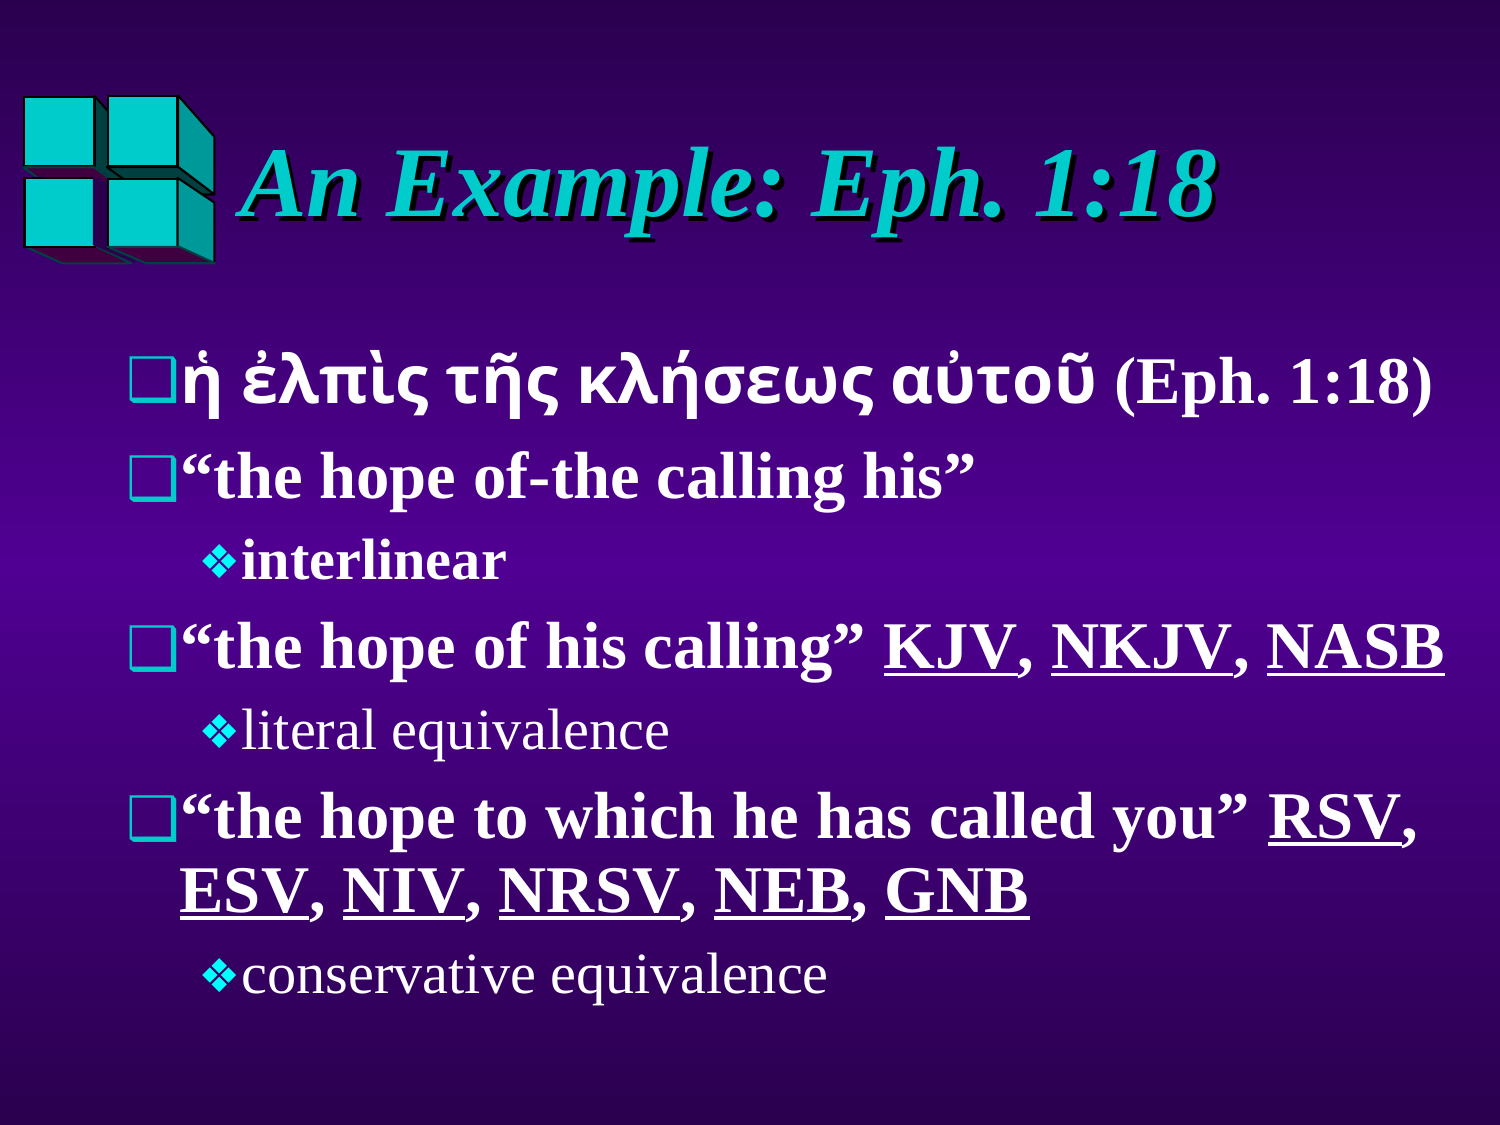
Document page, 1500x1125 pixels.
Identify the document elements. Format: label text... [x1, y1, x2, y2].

list ἡ ἐλπὶς τῆς κλήσεως αὐτοῦ (Eph. 1:18) “the hope of-the calling his” interlinear “the hope of his calling” KJV, NKJV, NASB literal equivalence “the hope to which he has called you” RSV, ESV, NIV, NRSV, NEB, GNB conservative equivalence [112, 324, 1500, 1004]
title An Example: Eph. 1:18 [224, 78, 1450, 288]
